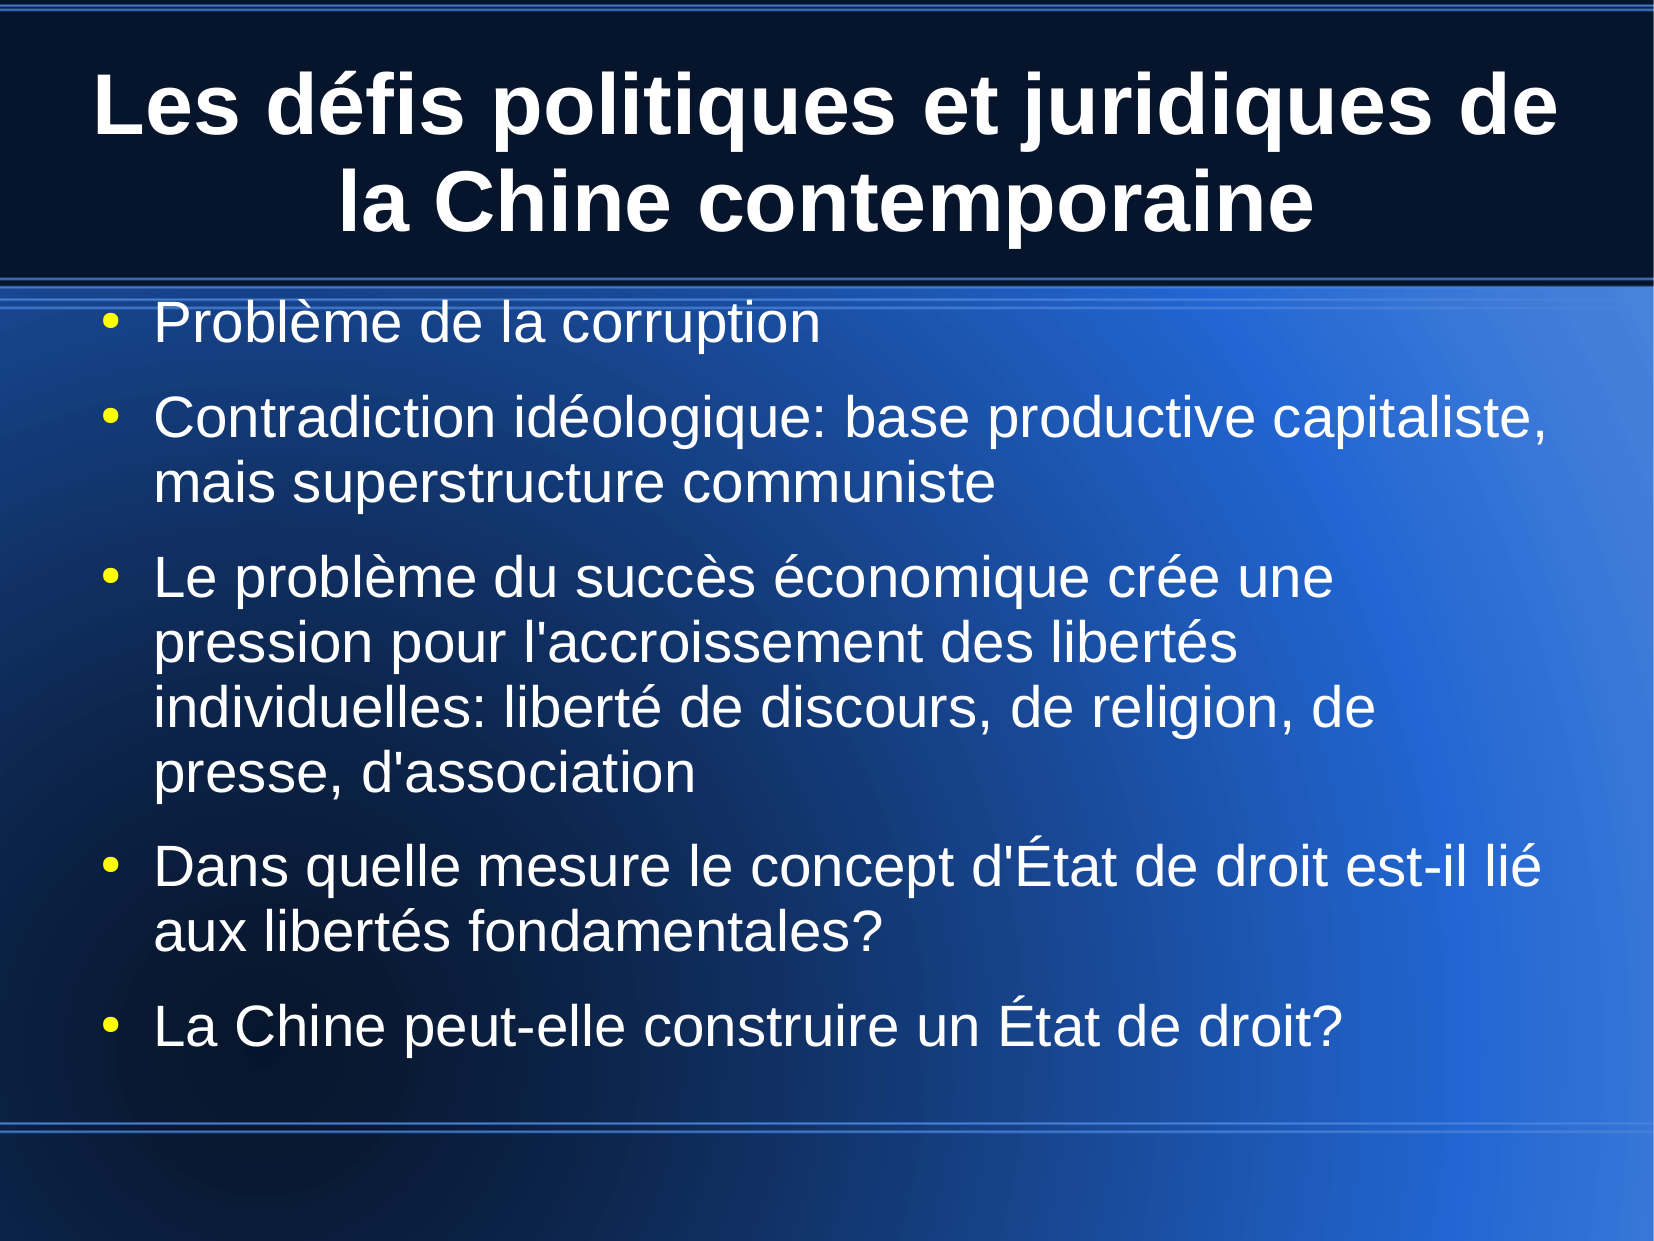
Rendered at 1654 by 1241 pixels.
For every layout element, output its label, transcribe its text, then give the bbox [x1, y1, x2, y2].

title Les défis politiques et juridiques de la Chine contemporaine [82, 49, 1571, 257]
picture [0, 0, 1654, 1241]
list Problème de la corruption Contradiction idéologique: base productive capitaliste, mais superstructure communiste Le problème du succès économique crée une pression pour l'accroissement des libertés individuelles: liberté de discours, de religion, de presse, d'association Dans quelle mesure le concept d'État de droit est-il lié aux libertés fondamentales? La Chine peut-elle construire un État de droit? [82, 290, 1571, 1127]
